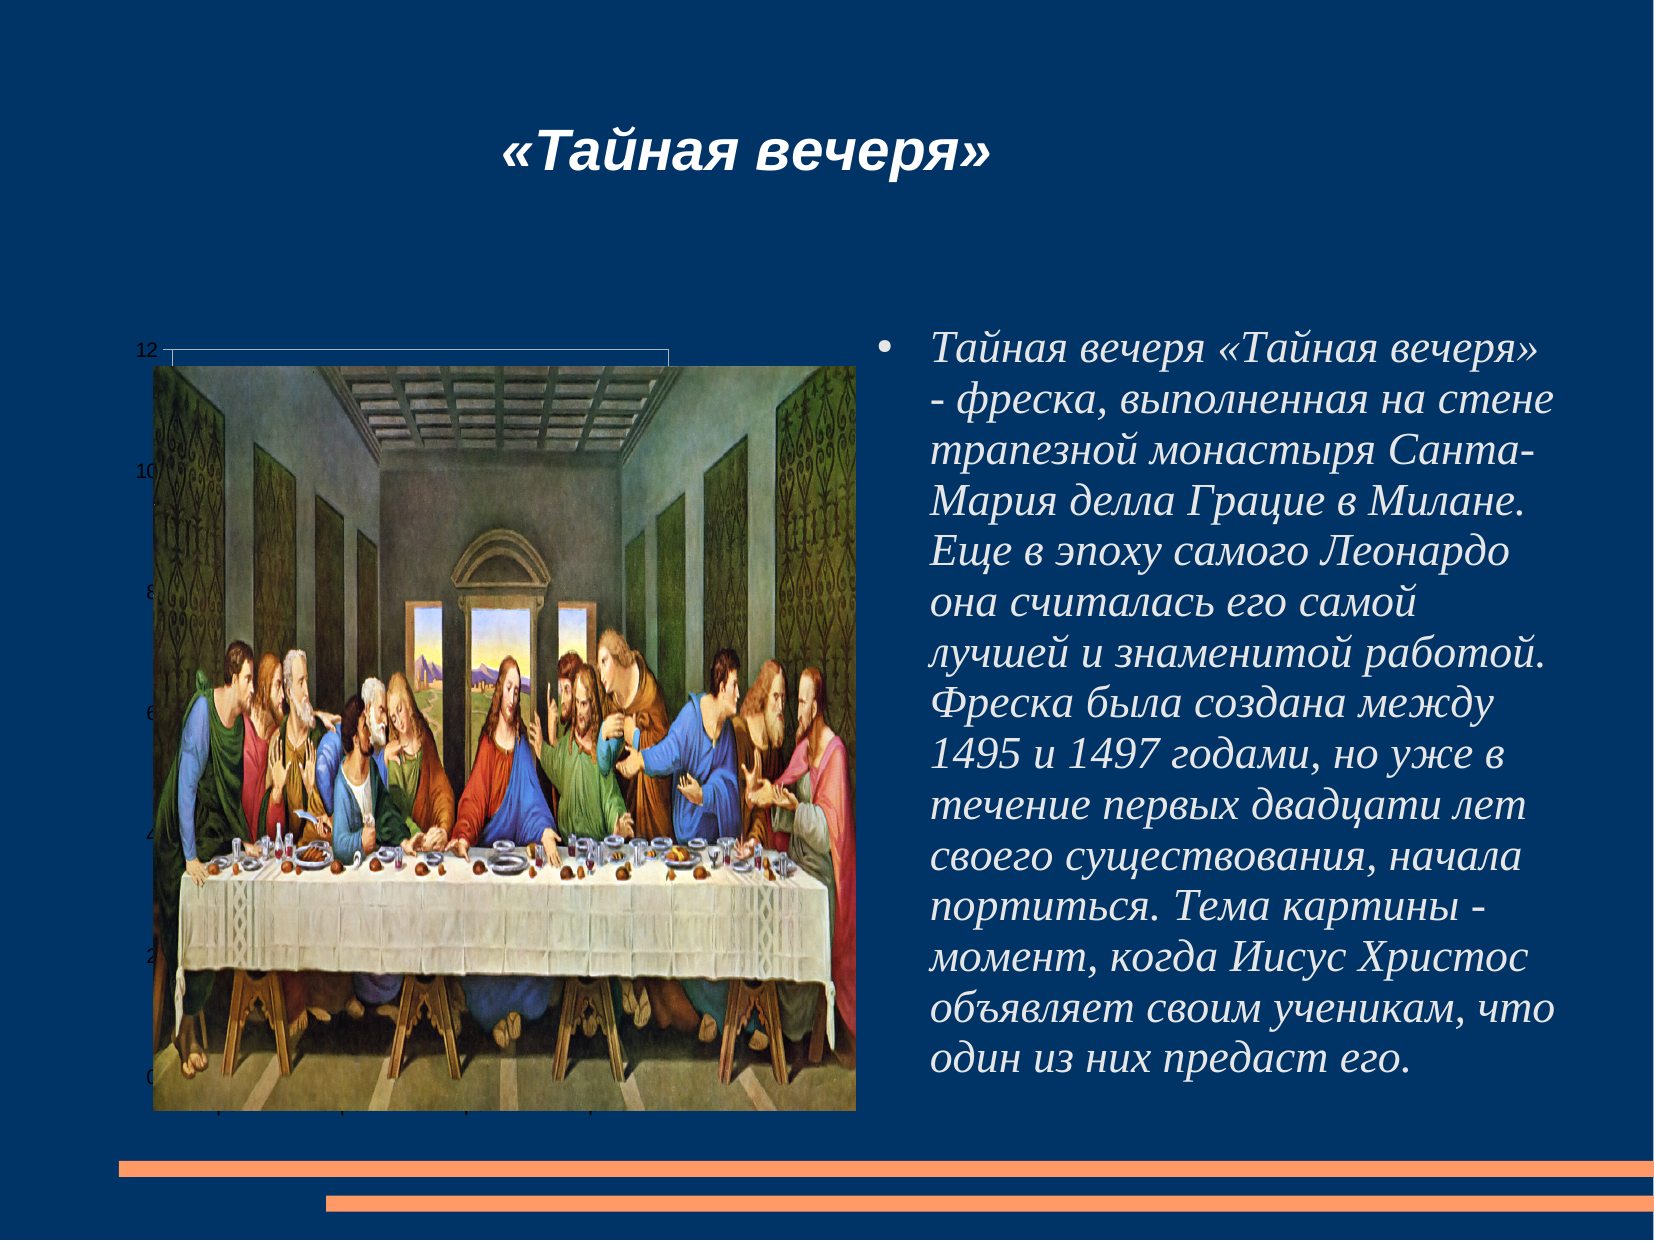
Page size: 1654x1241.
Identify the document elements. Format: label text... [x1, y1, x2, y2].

list Тайная вечеря «Тайная вечеря» - фреска, выполненная на стене трапезной монастыря Санта-Мария делла Грацие в Милане. Еще в эпоху самого Леонардо она считалась его самой лучшей и знаменитой работой. Фреска была создана между 1495 и 1497 годами, но уже в течение первых двадцати лет своего существования, начала портиться. Тема картины - момент, когда Иисус Христос объявляет своим ученикам, что один из них предаст его. [858, 322, 1562, 1132]
chart [121, 322, 824, 1132]
title «Тайная вечеря» [121, 46, 1534, 254]
picture [153, 366, 856, 1111]
